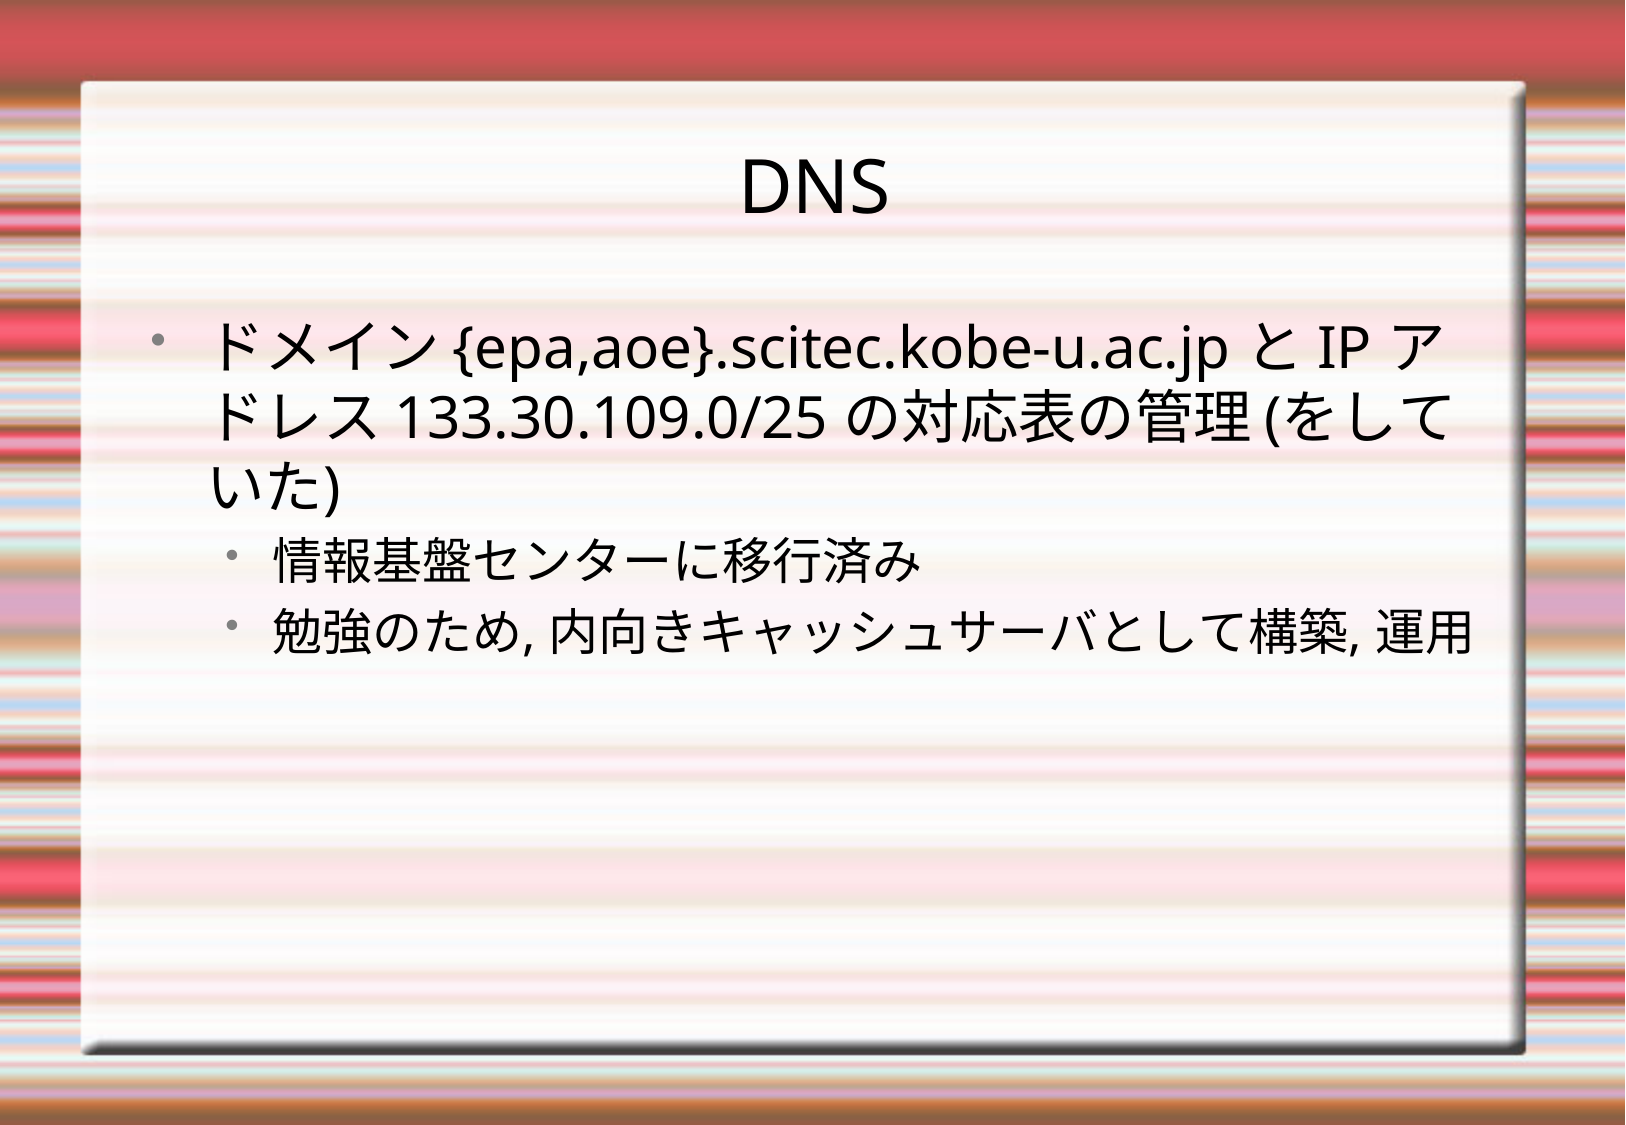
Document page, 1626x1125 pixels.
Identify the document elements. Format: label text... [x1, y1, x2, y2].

title DNS [135, 90, 1494, 278]
list ドメイン {epa,aoe}.scitec.kobe-u.ac.jp と IP アドレス 133.30.109.0/25 の対応表の管理 (をしていた) 情報基盤センターに移行済み 勉強のため, 内向きキャッシュサーバとして構築, 運用 [135, 302, 1494, 1041]
picture [0, 0, 1625, 1125]
